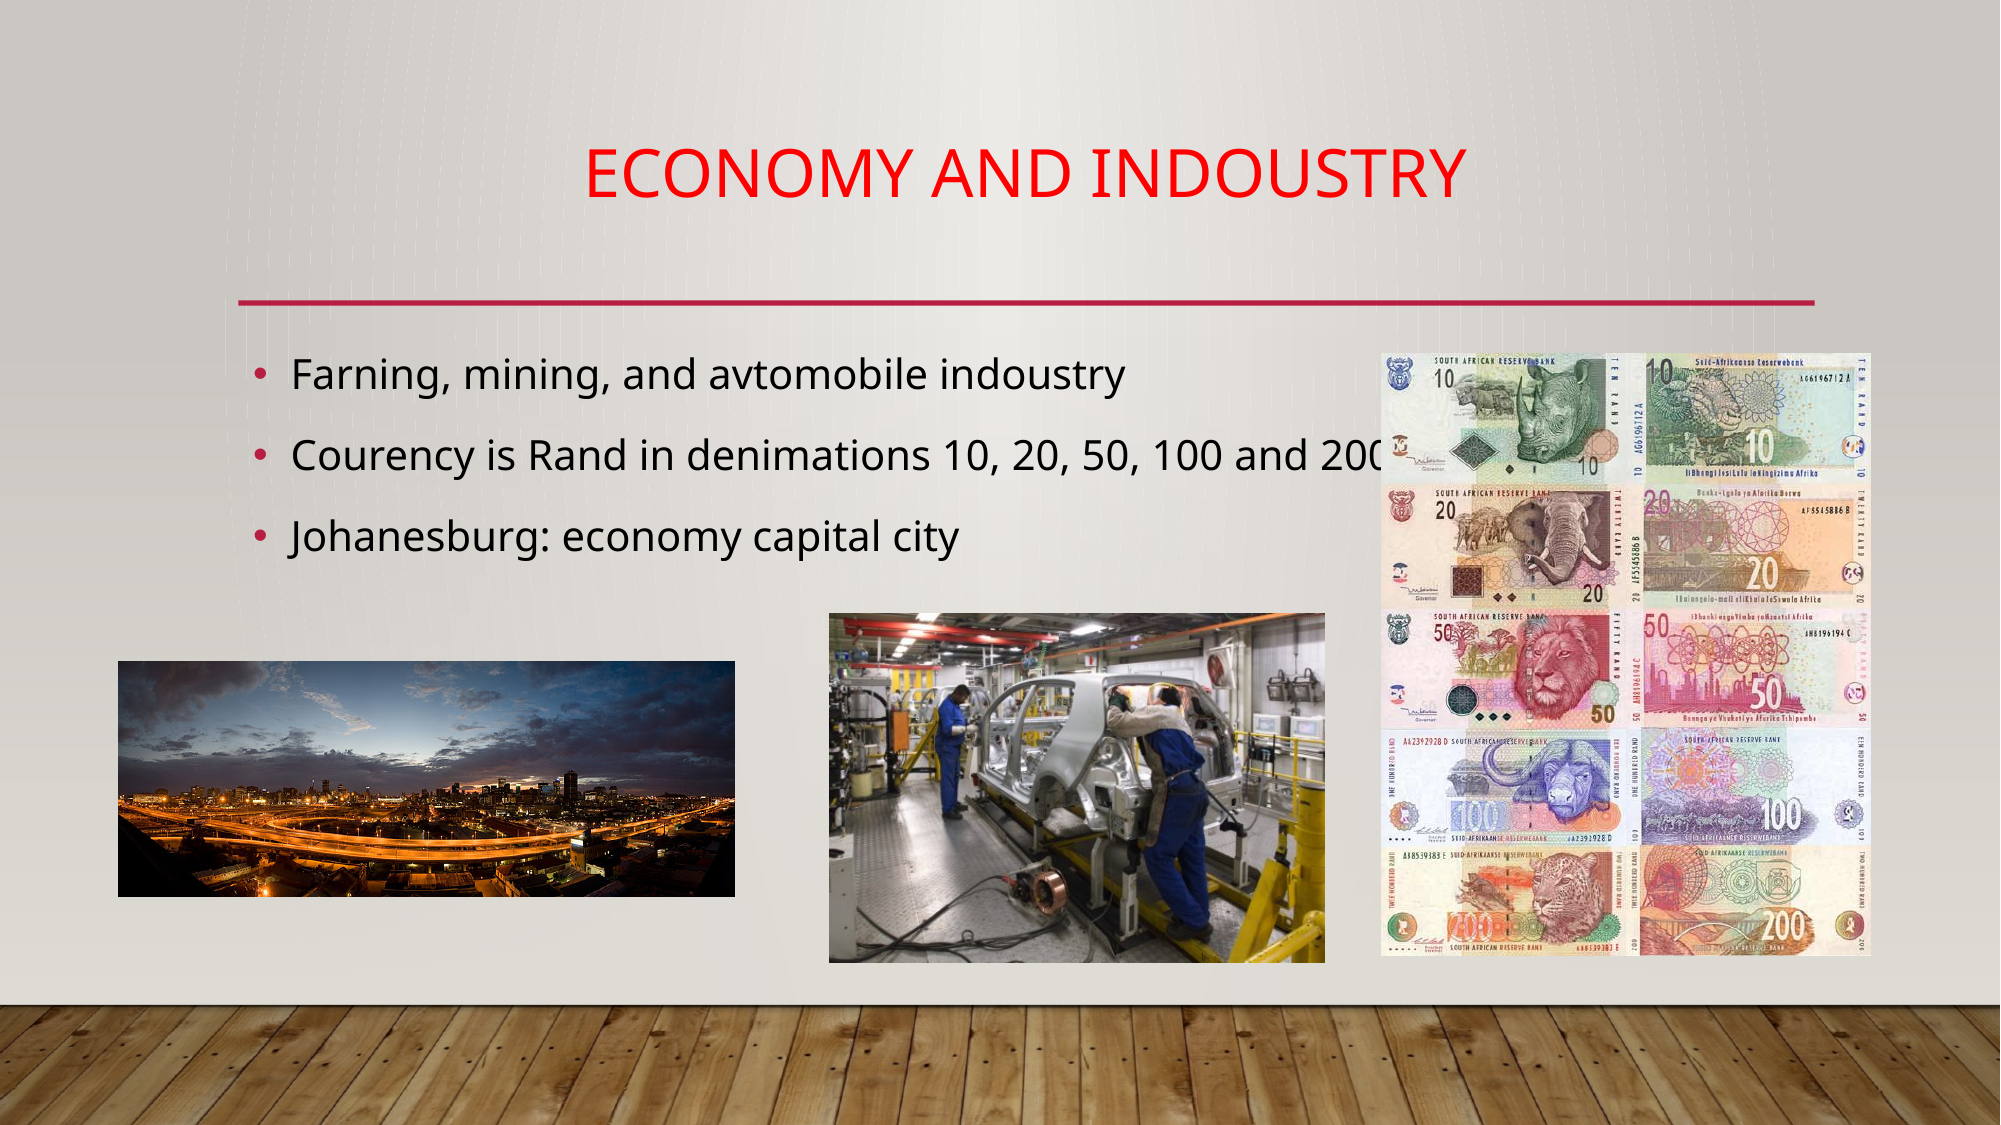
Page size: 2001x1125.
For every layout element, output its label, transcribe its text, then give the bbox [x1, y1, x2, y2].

picture [118, 661, 735, 897]
picture [829, 613, 1325, 963]
picture [0, 1005, 2000, 1125]
title ECONOMY and indoustry [238, 131, 1814, 305]
picture [1381, 353, 1871, 956]
list Farning, mining, and avtomobile indoustry Courency is Rand in denimations 10, 20, 50, 100 and 200‘s Johanesburg: economy capital city [238, 330, 1814, 897]
